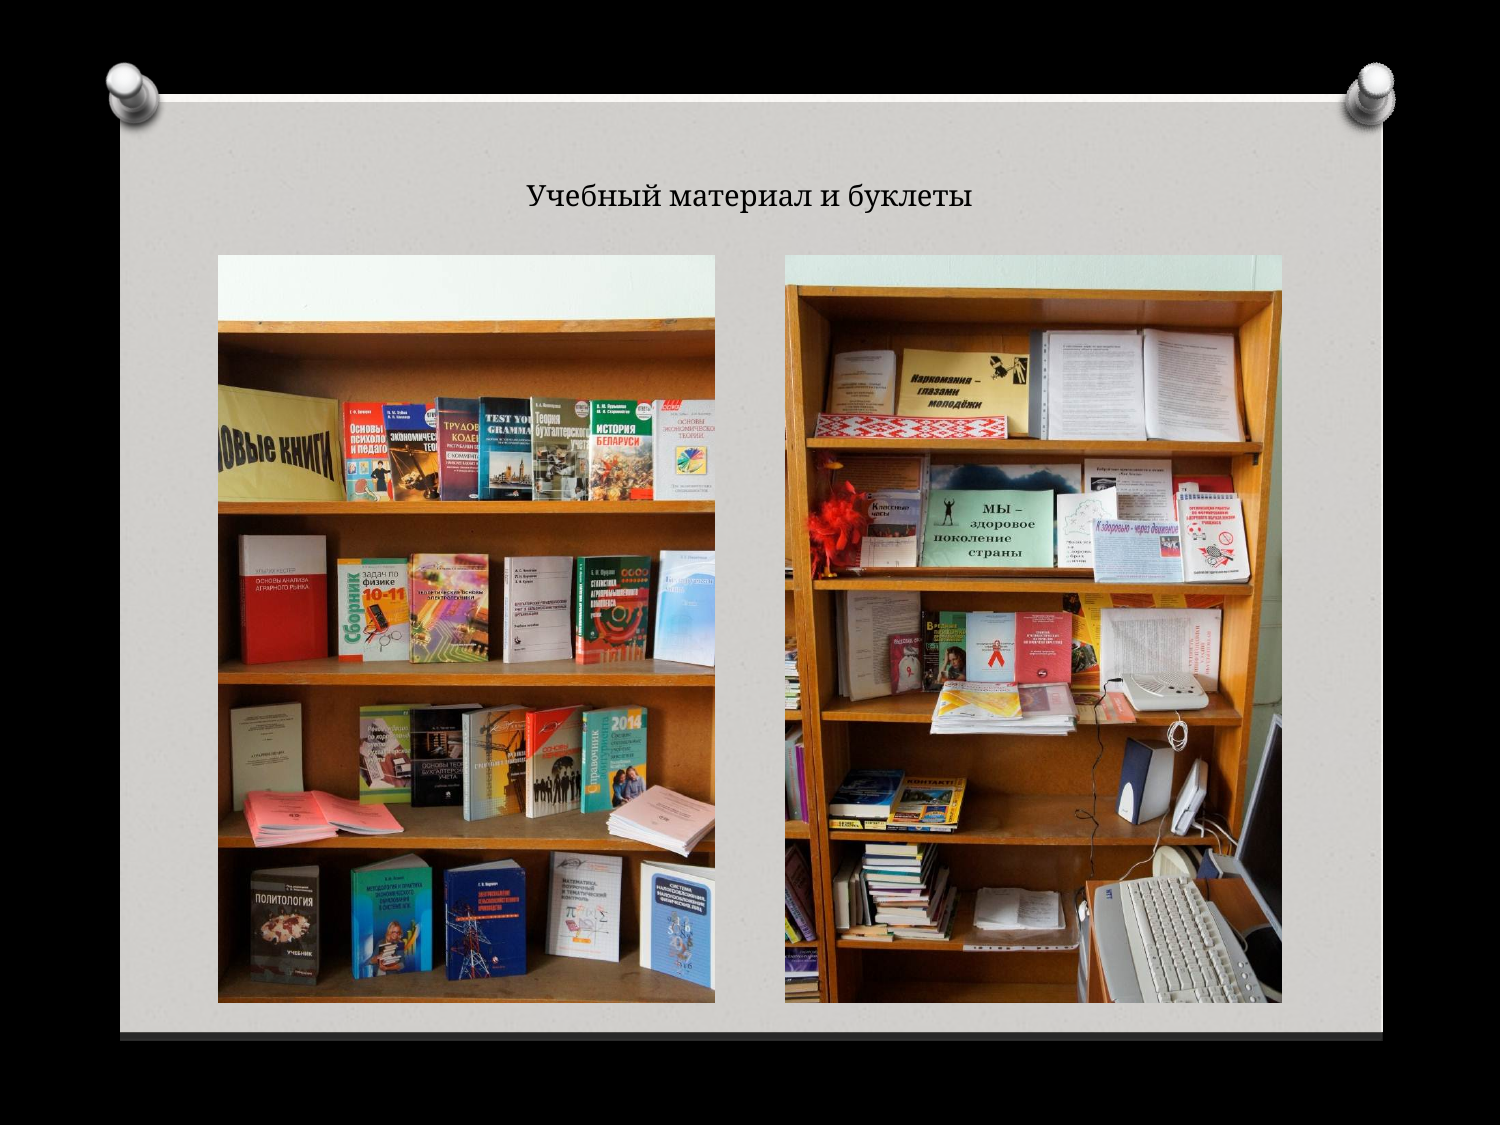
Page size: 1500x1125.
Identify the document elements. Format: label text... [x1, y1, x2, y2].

picture [785, 255, 1282, 1003]
title Учебный материал и буклеты [147, 134, 1353, 256]
picture [218, 255, 715, 1003]
